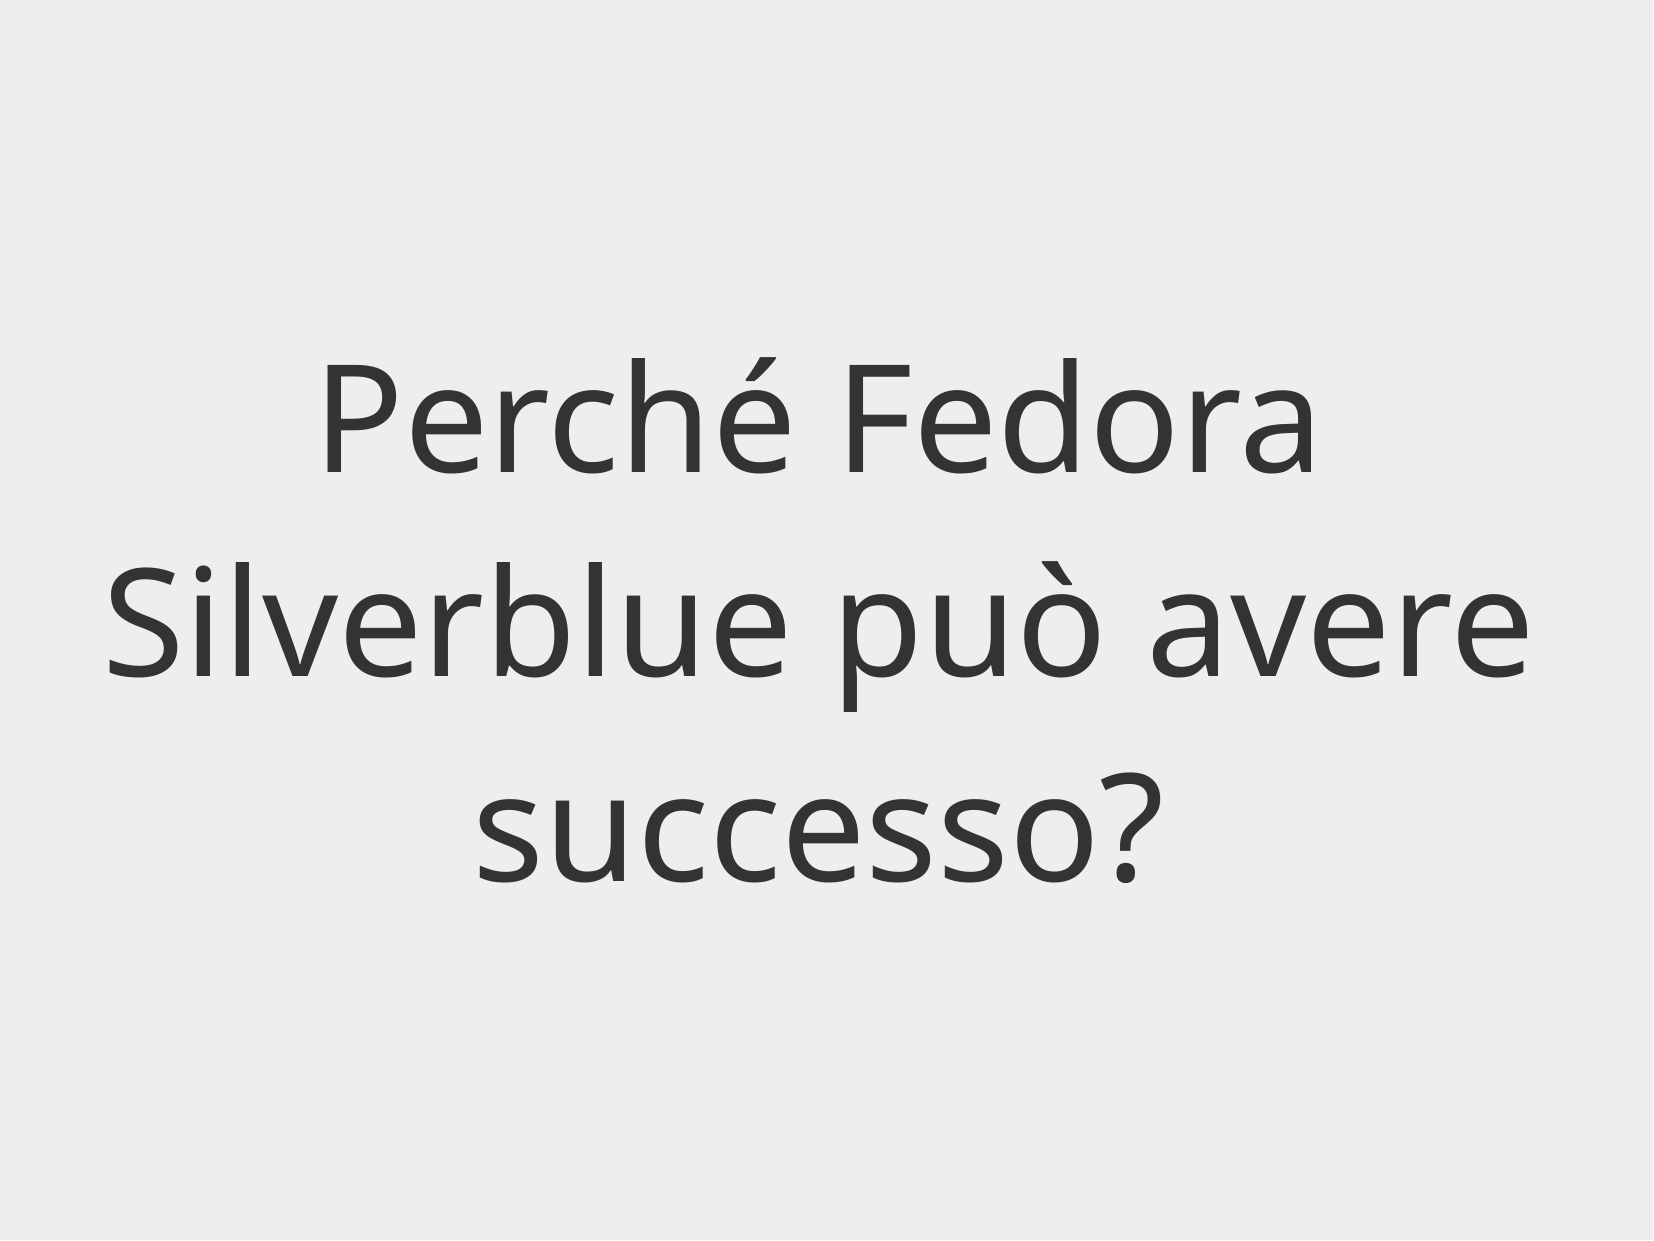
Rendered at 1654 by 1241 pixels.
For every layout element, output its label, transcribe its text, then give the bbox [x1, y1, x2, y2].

title Perché Fedora Silverblue può avere successo? [74, 344, 1564, 894]
